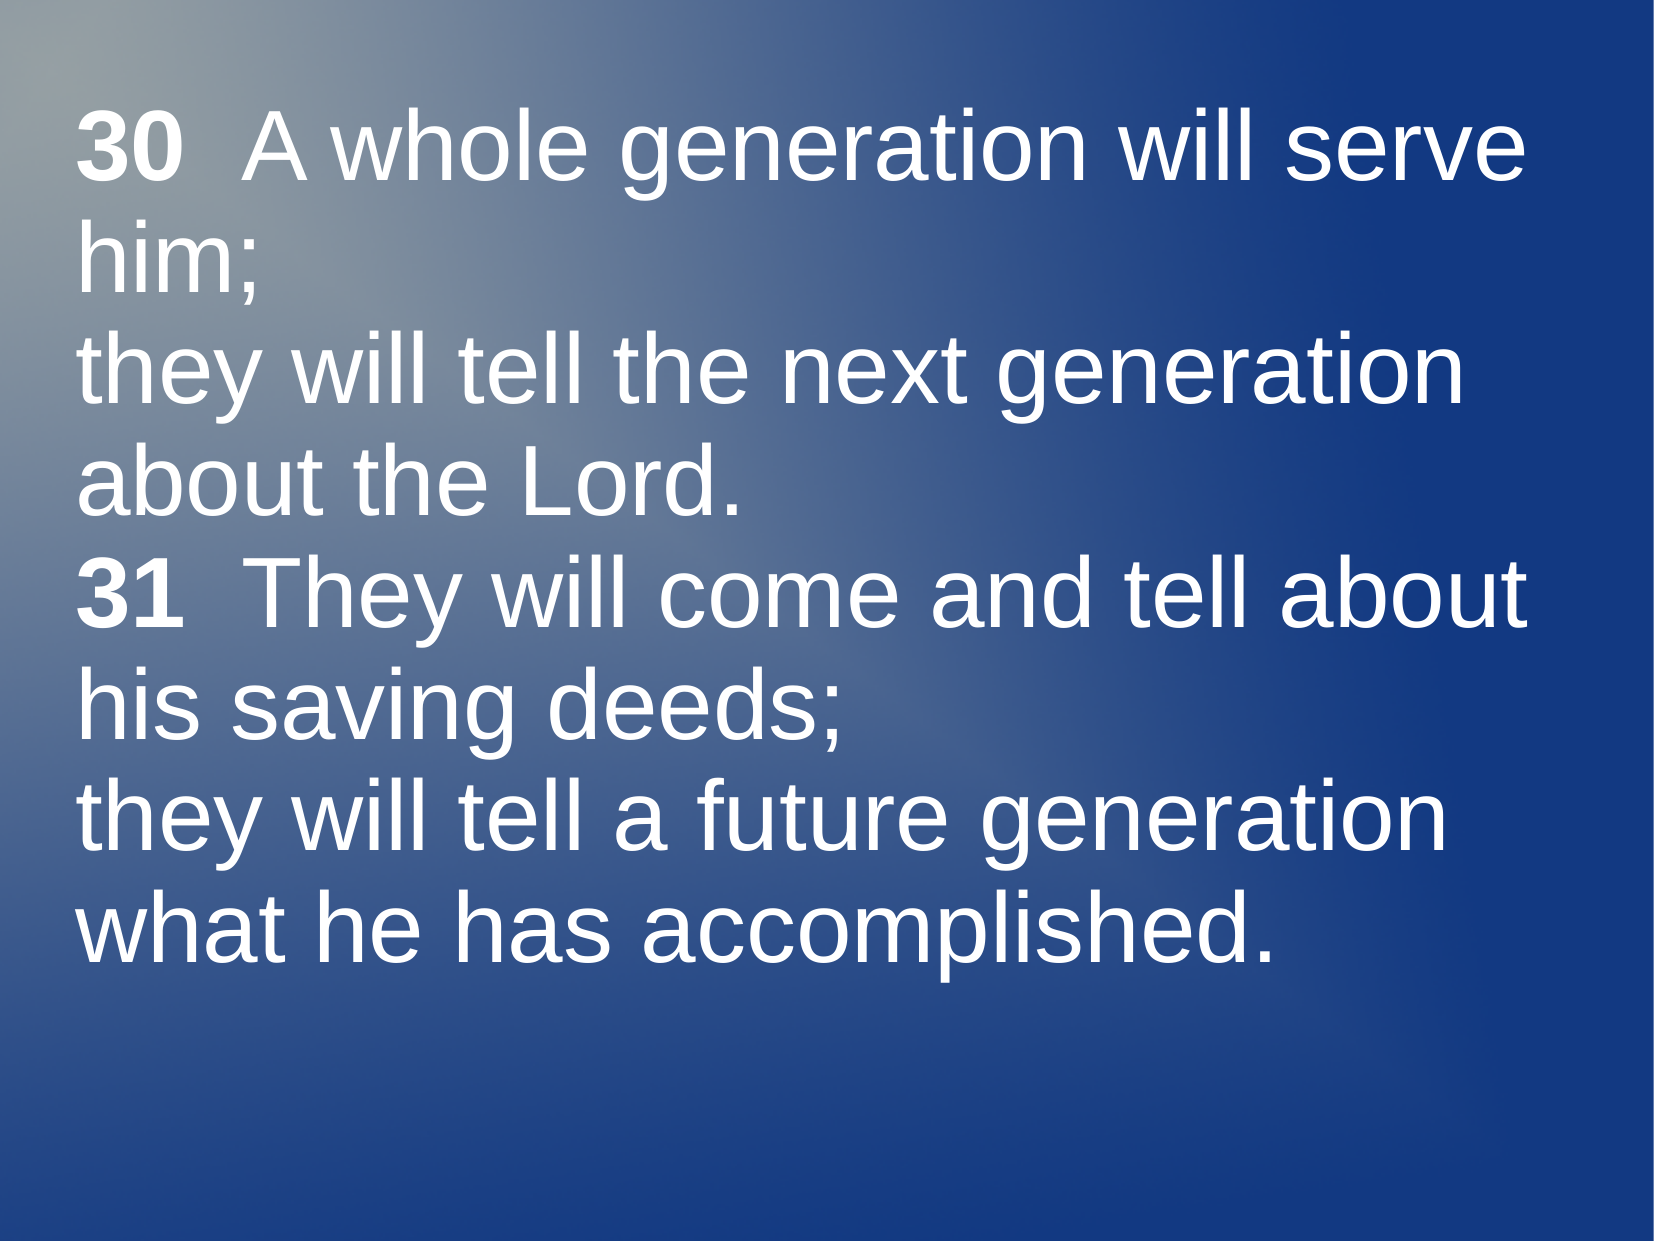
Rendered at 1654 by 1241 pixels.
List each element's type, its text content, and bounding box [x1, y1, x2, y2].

picture [0, 0, 1654, 1241]
list 30 A whole generation will serve him; they will tell the next generation about the Lord. 31 They will come and tell about his saving deeds; they will tell a future generation what he has accomplished. [75, 90, 1606, 1241]
